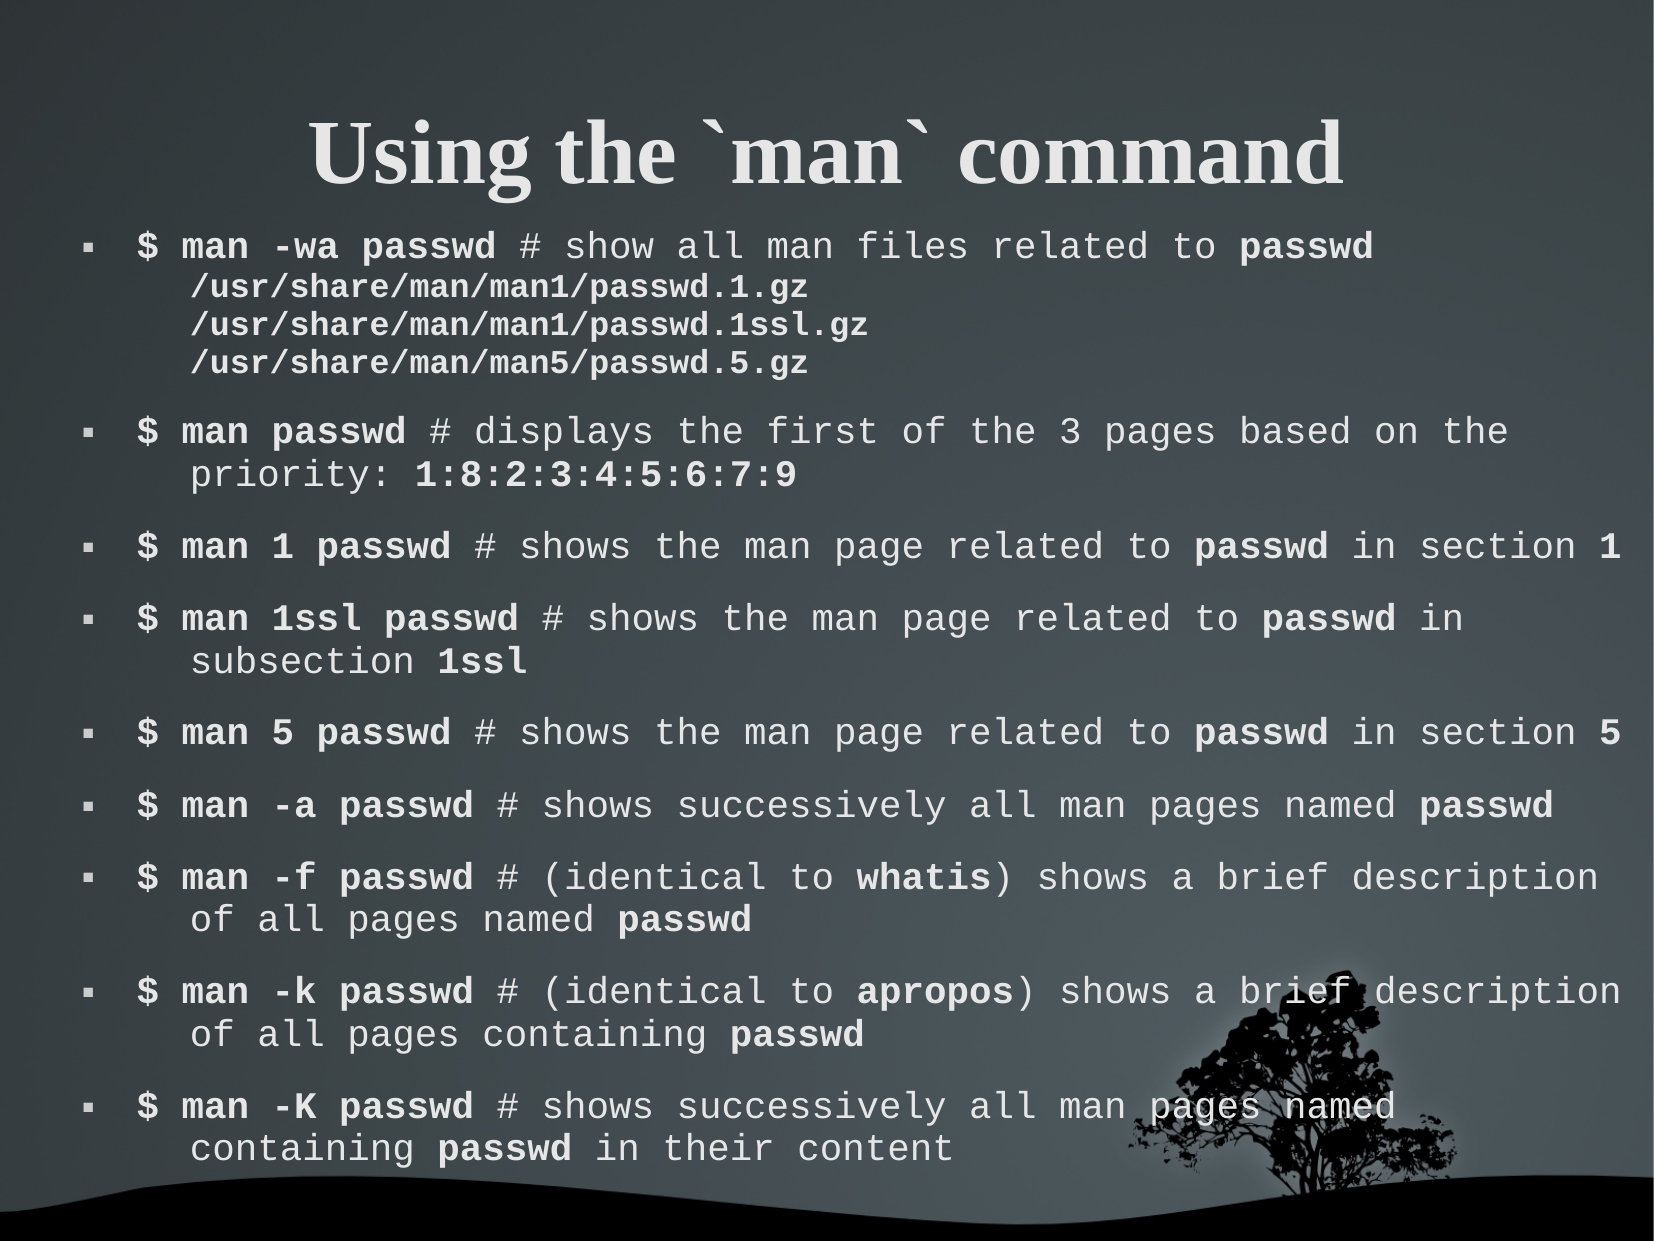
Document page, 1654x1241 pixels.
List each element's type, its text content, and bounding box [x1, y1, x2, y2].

title Using the `man` command [82, 49, 1571, 227]
list $ man -wa passwd # show all man files related to passwd /usr/share/man/man1/passwd.1.gz /usr/share/man/man1/passwd.1ssl.gz /usr/share/man/man5/passwd.5.gz $ man passwd # displays the first of the 3 pages based on the priority: 1:8:2:3:4:5:6:7:9 $ man 1 passwd # shows the man page related to passwd in section 1 $ man 1ssl passwd # shows the man page related to passwd in subsection 1ssl $ man 5 passwd # shows the man page related to passwd in section 5 $ man -a passwd # shows successively all man pages named passwd $ man -f passwd # (identical to whatis) shows a brief description of all pages named passwd $ man -k passwd # (identical to apropos) shows a brief description of all pages containing passwd $ man -K passwd # shows successively all man pages named containing passwd in their content [48, 227, 1623, 1241]
picture [0, 0, 1654, 1241]
